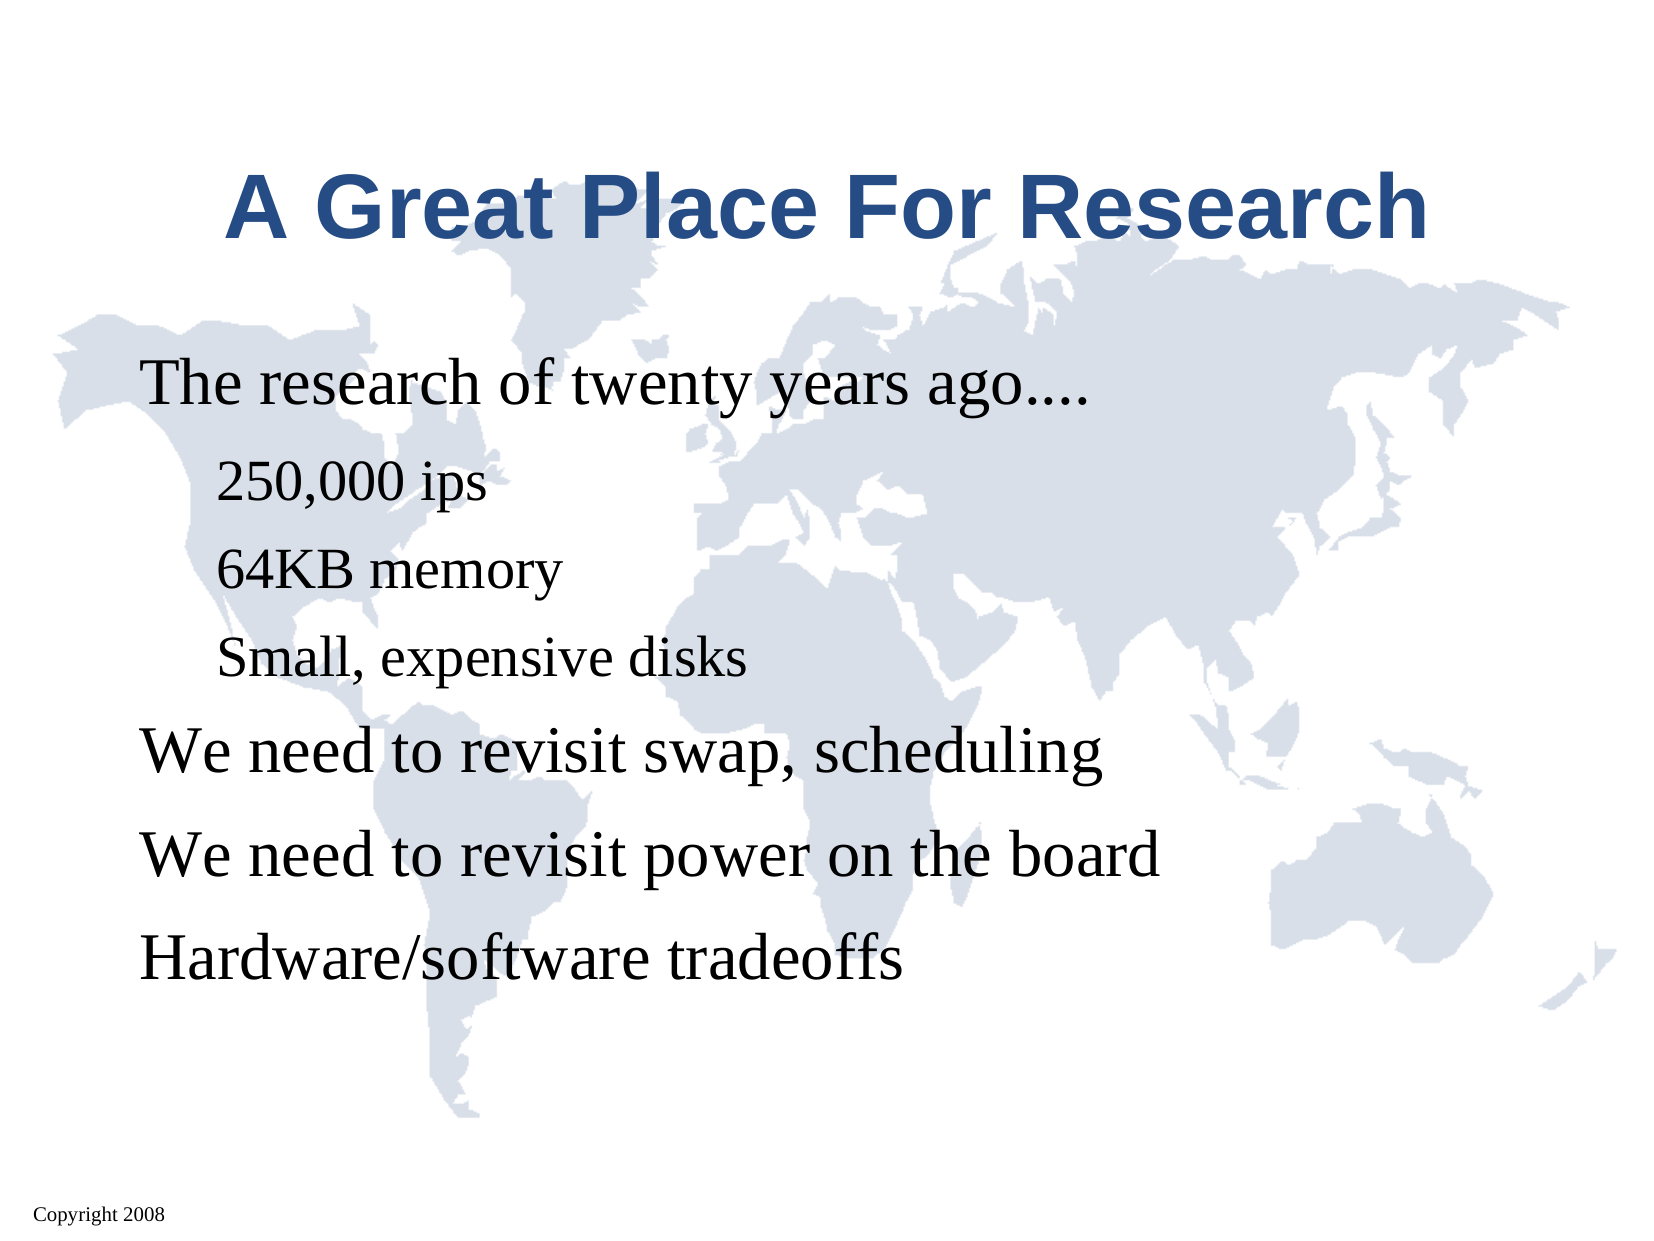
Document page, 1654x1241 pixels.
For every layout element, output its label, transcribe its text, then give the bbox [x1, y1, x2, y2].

title A Great Place For Research [121, 99, 1534, 314]
picture [28, 99, 1645, 1154]
list The research of twenty years ago.... 250,000 ips 64KB memory Small, expensive disks We need to revisit swap, scheduling We need to revisit power on the board Hardware/software tradeoffs [121, 344, 1534, 1127]
